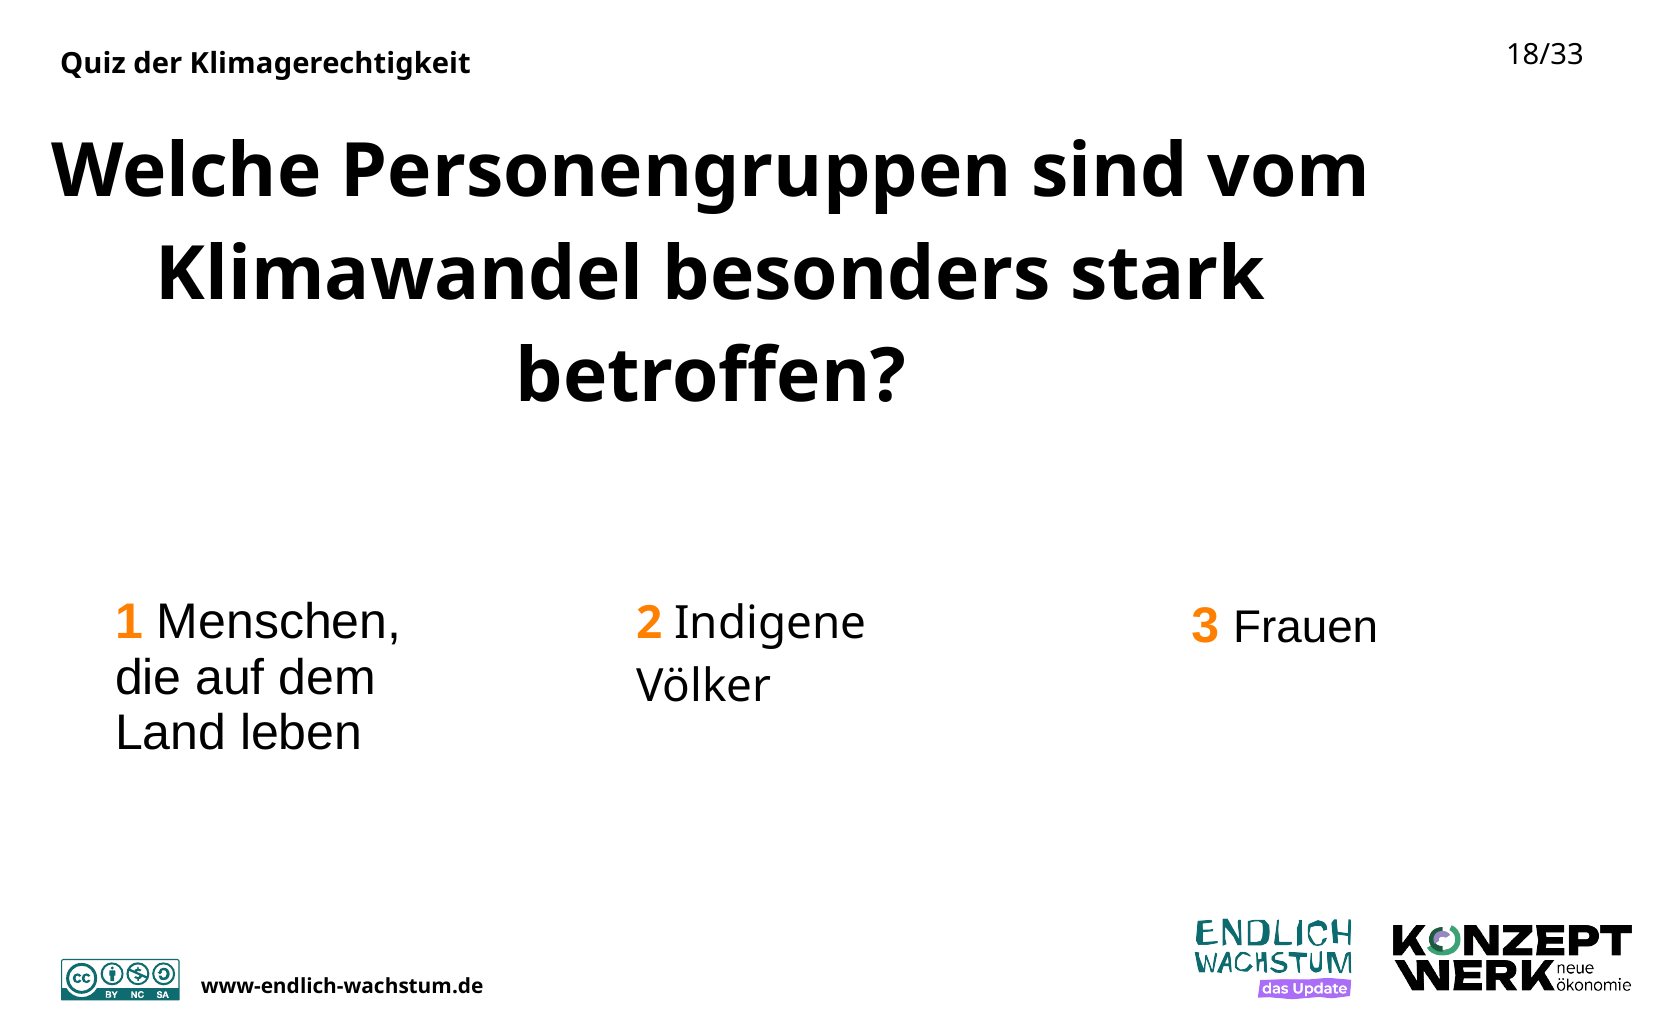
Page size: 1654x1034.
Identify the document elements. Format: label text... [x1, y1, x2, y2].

picture [1176, 900, 1374, 1011]
text_box 2 Indigene Völker [550, 582, 1012, 761]
text_box 1 Menschen, die auf dem Land leben [29, 585, 491, 768]
text_box 3 Frauen [1105, 589, 1602, 835]
title Welche Personengruppen sind vom Klimawandel besonders stark betroffen? [51, 116, 1540, 435]
picture [1387, 917, 1636, 997]
